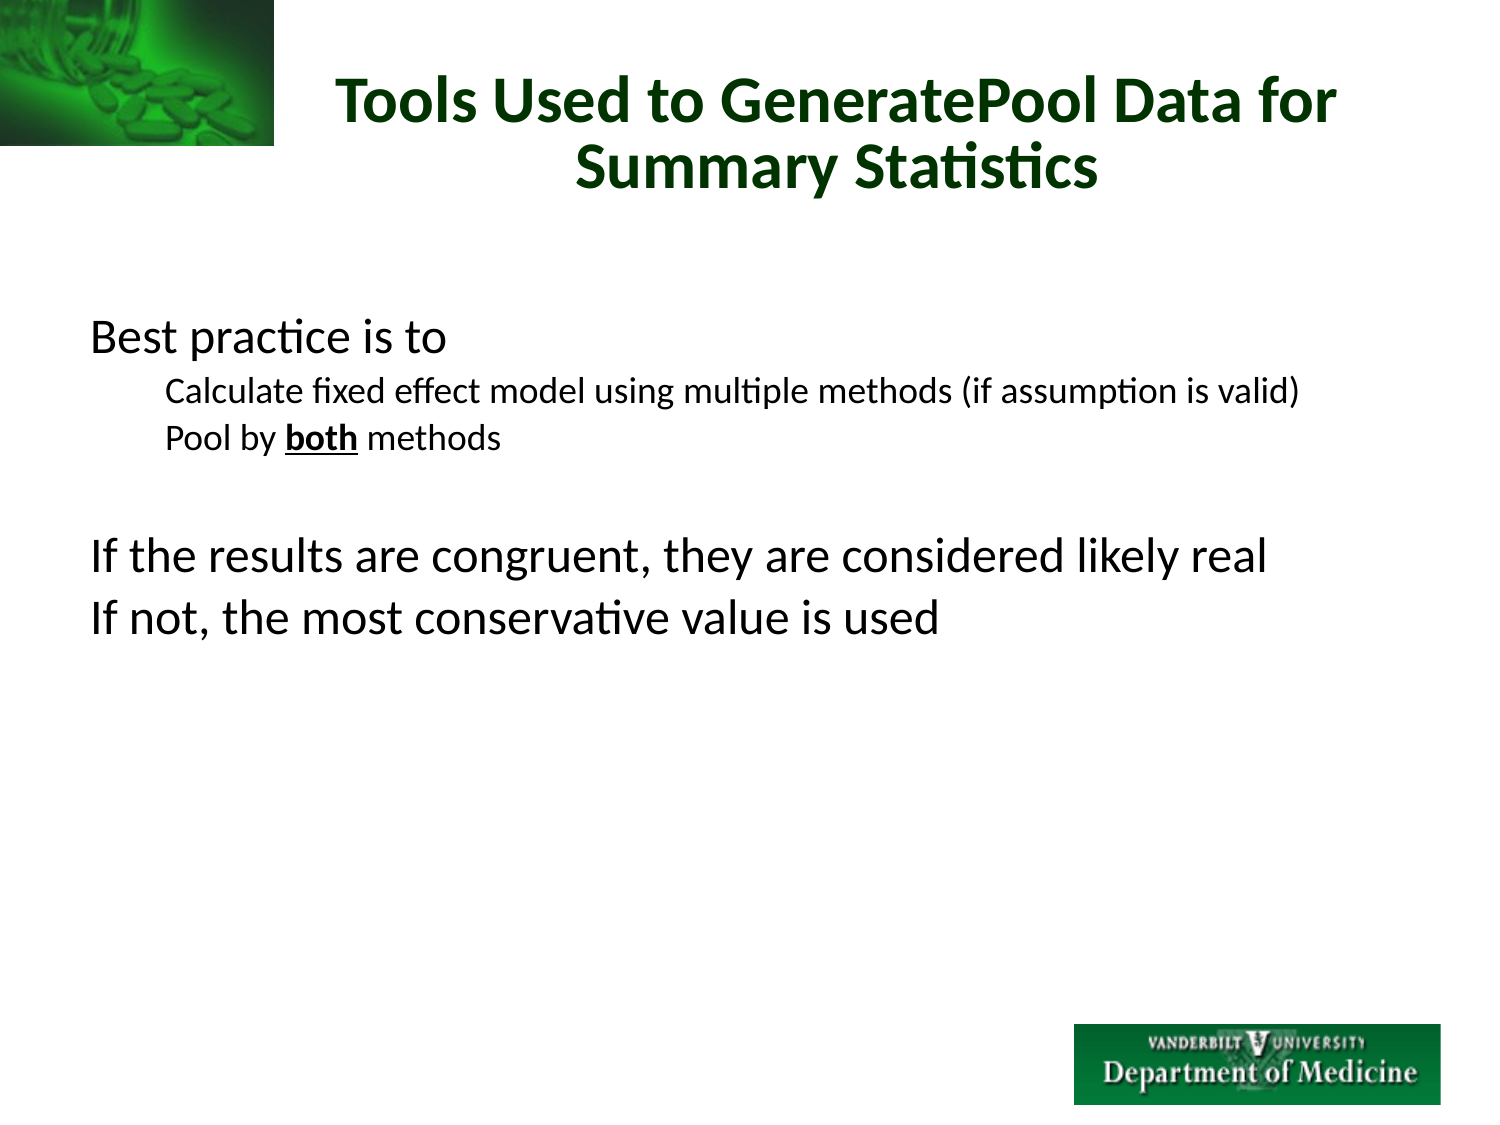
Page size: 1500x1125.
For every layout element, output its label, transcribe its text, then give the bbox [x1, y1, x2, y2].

title Tools Used to GeneratePool Data for Summary Statistics [224, 45, 1450, 233]
picture [0, 0, 274, 146]
list Best practice is to Calculate fixed effect model using multiple methods (if assumption is valid) Pool by both methods If the results are congruent, they are considered likely real If not, the most conservative value is used [75, 262, 1426, 1006]
picture [1074, 1024, 1441, 1105]
